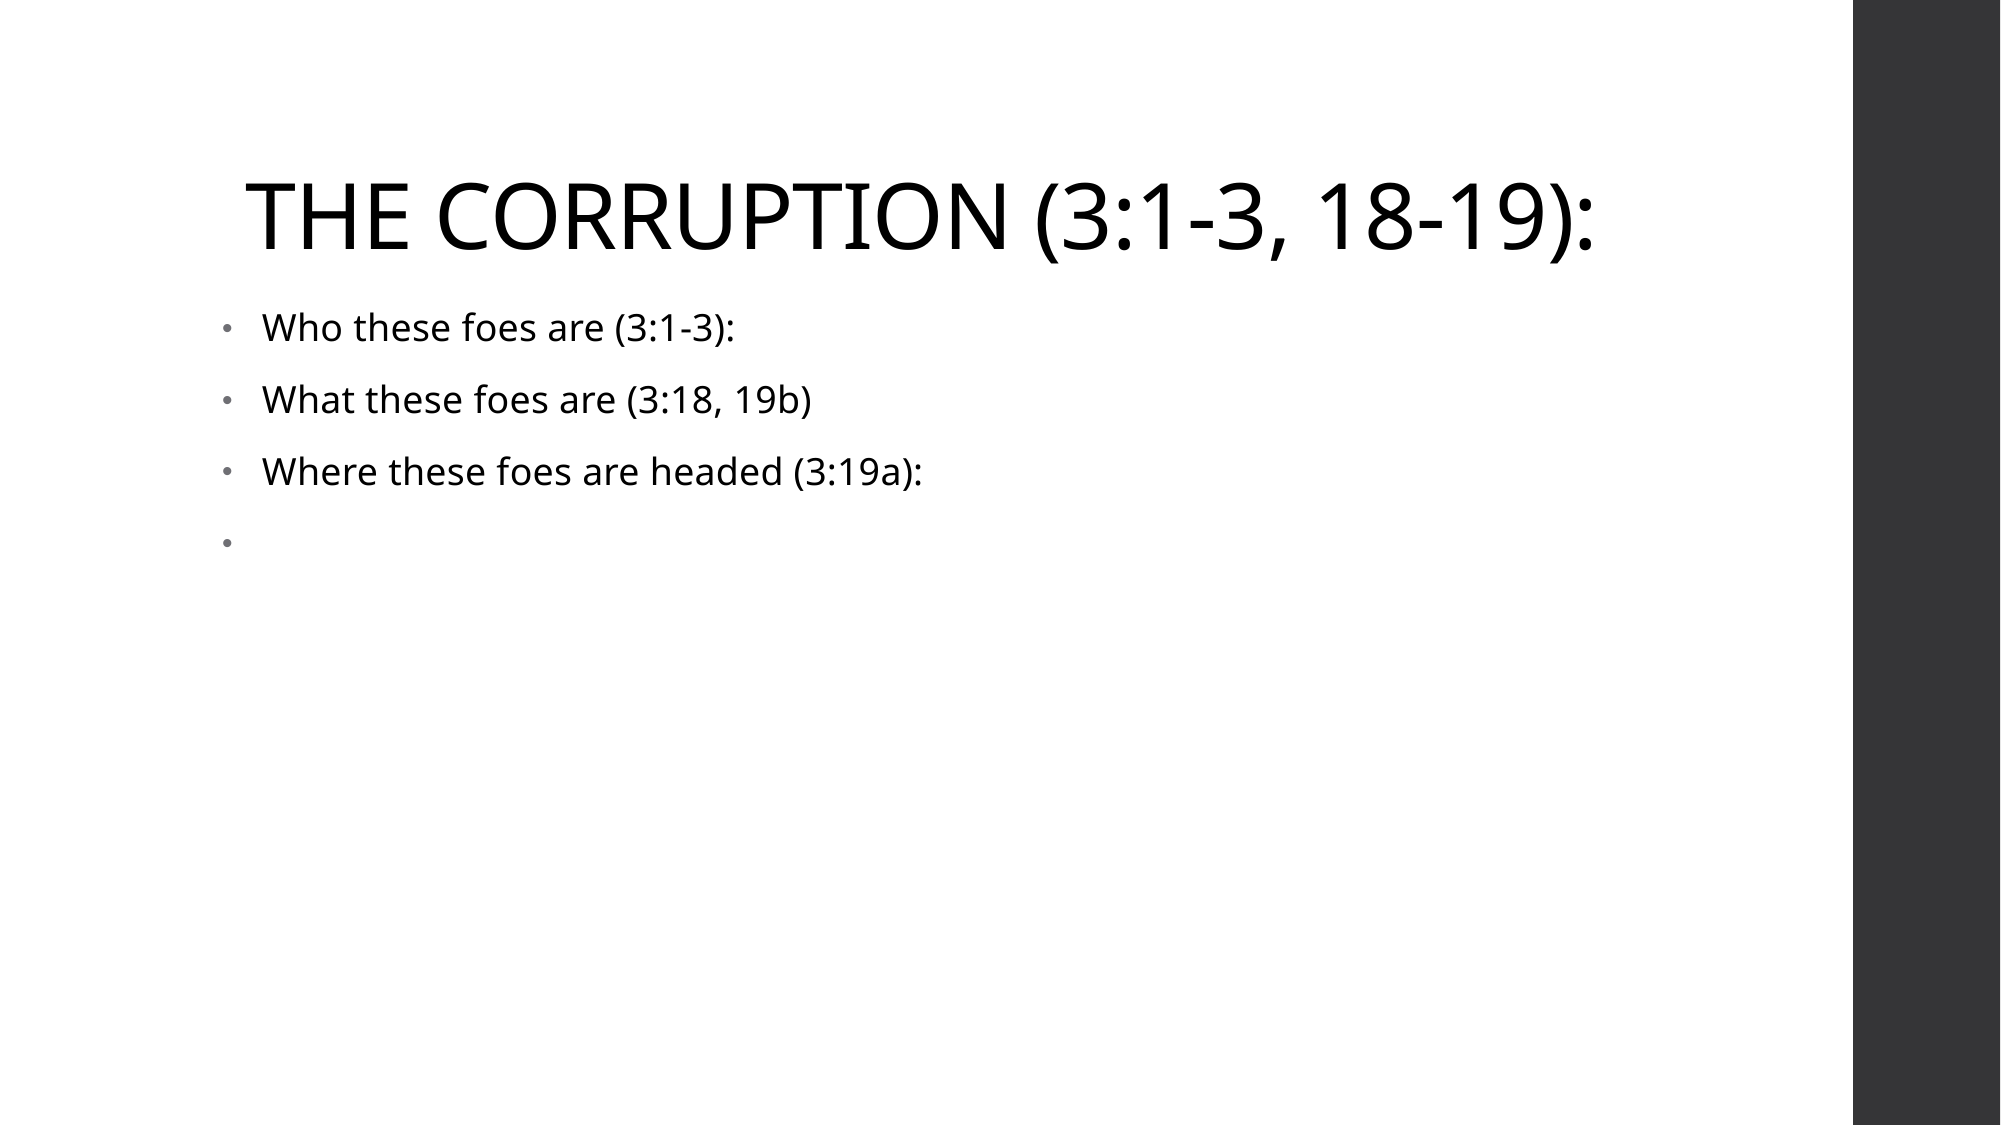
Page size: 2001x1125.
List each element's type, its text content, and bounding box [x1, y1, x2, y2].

list Who these foes are (3:1-3): What these foes are (3:18, 19b) Where these foes are headed (3:19a): [206, 299, 1617, 1014]
title THE CORRUPTION (3:1-3, 18-19): [206, 60, 1797, 278]
